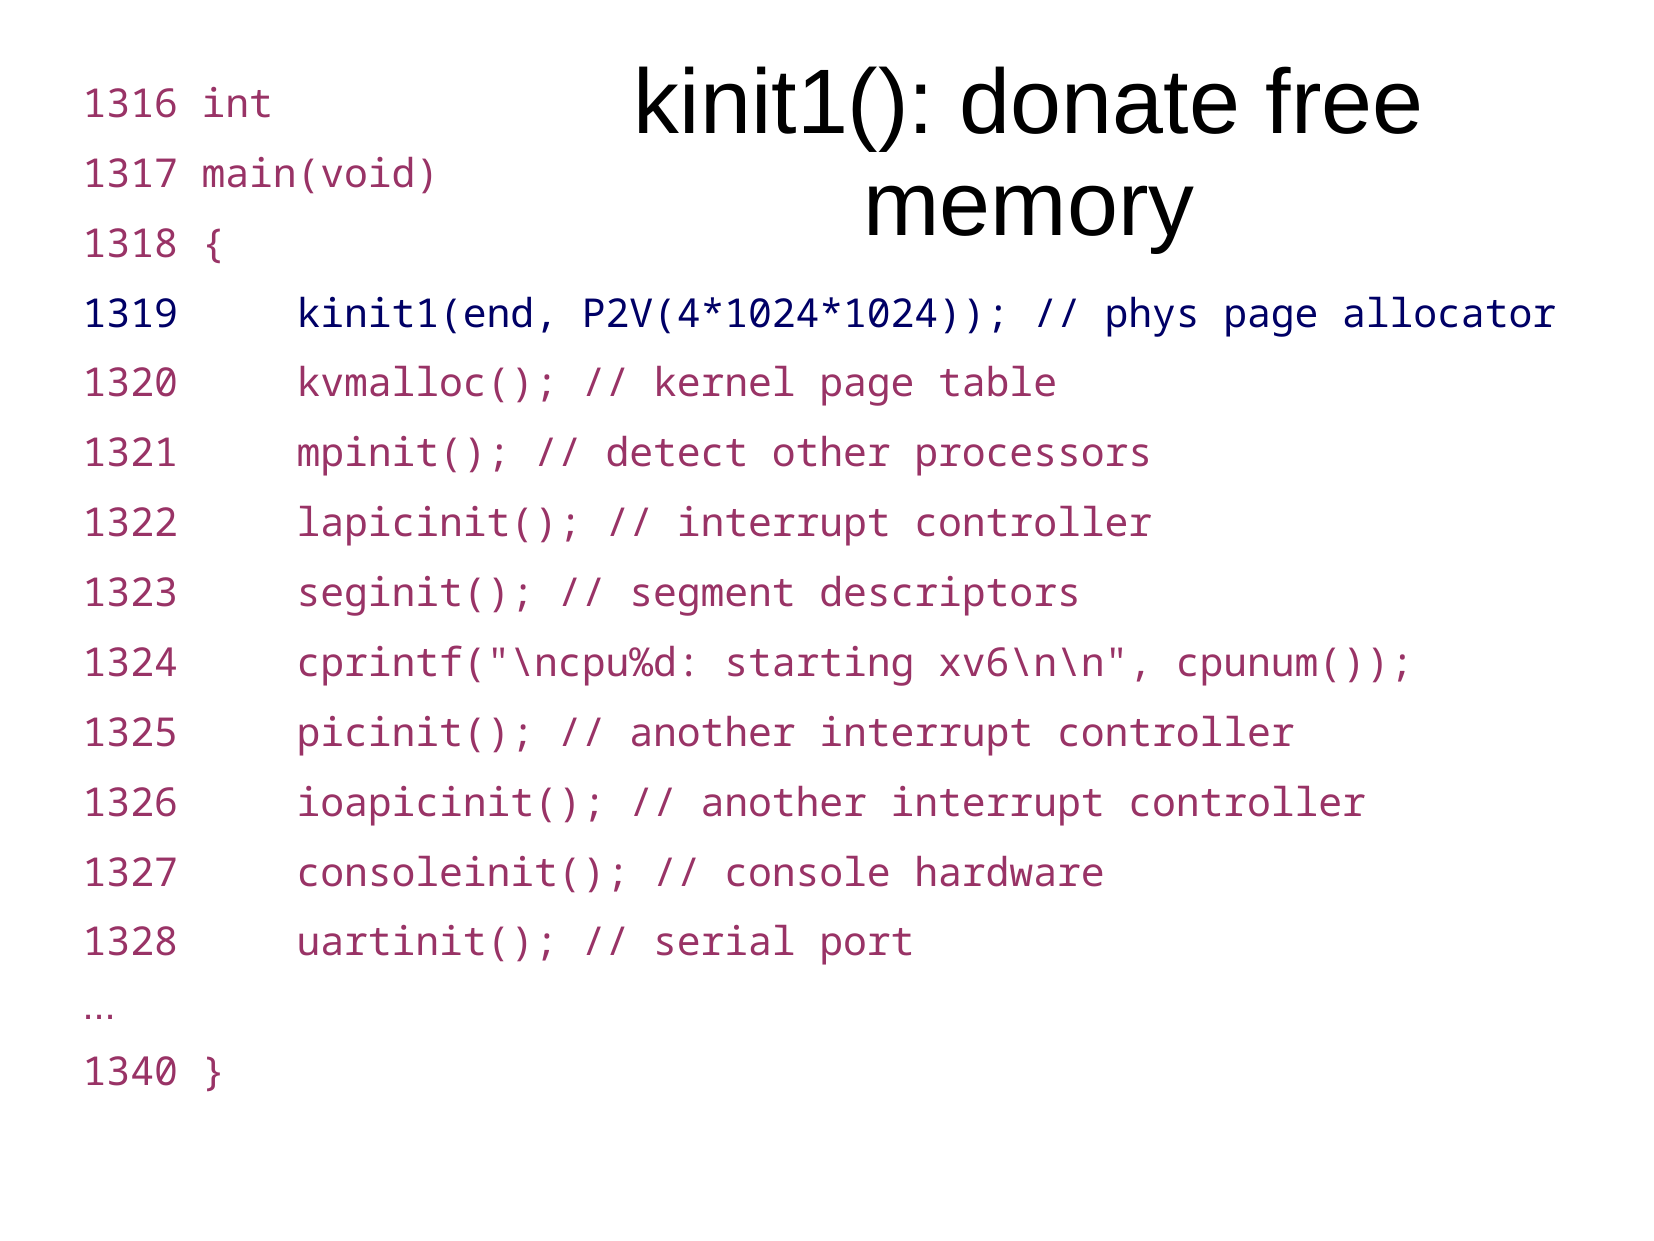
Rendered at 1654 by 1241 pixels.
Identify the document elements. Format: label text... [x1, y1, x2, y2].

title kinit1(): donate free memory [487, 49, 1571, 257]
list 1316 int 1317 main(void) 1318 { 1319 kinit1(end, P2V(4*1024*1024)); // phys page allocator 1320 kvmalloc(); // kernel page table 1321 mpinit(); // detect other processors 1322 lapicinit(); // interrupt controller 1323 seginit(); // segment descriptors 1324 cprintf("\ncpu%d: starting xv6\n\n", cpunum()); 1325 picinit(); // another interrupt controller 1326 ioapicinit(); // another interrupt controller 1327 consoleinit(); // console hardware 1328 uartinit(); // serial port ... 1340 } [82, 75, 1571, 1163]
